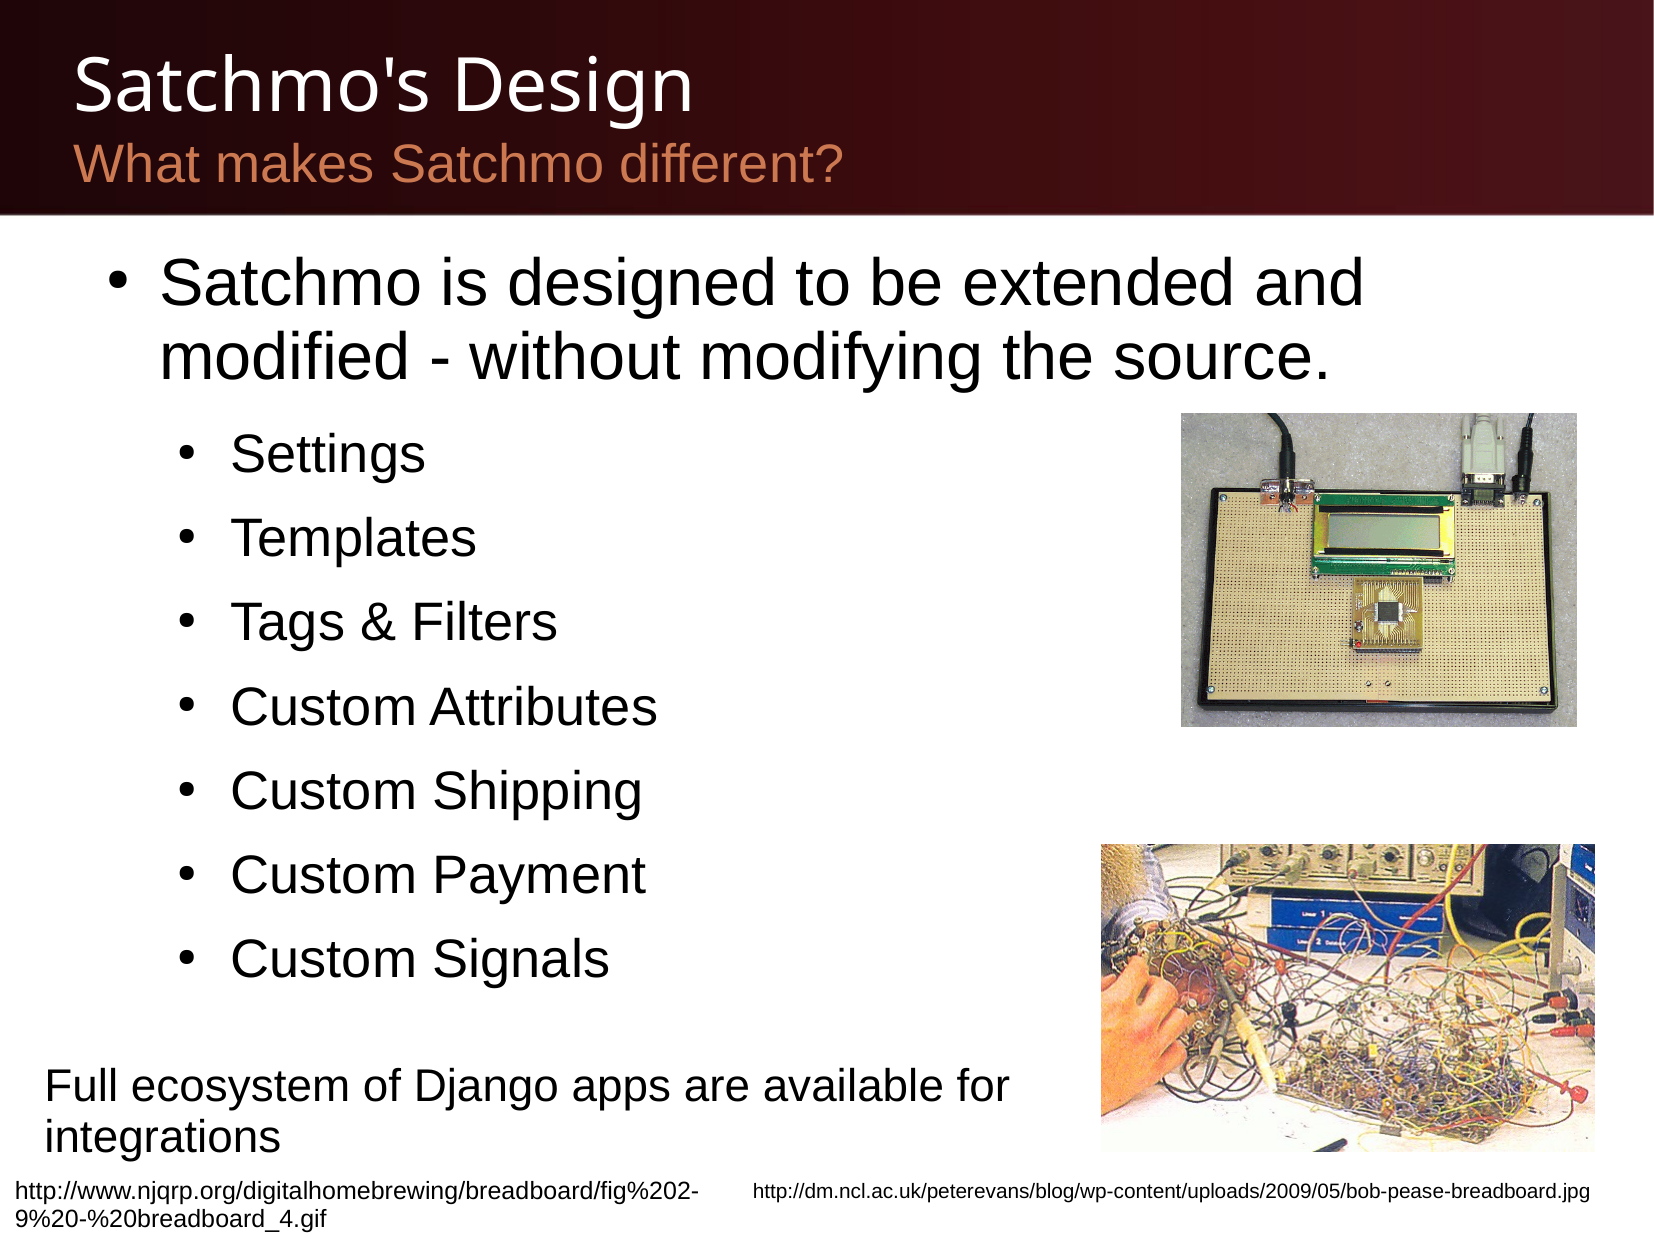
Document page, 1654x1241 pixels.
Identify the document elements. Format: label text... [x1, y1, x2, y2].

text_box Satchmo's Design What makes Satchmo different? [59, 23, 1554, 205]
list Satchmo is designed to be extended and modified - without modifying the source. Settings Templates Tags & Filters Custom Attributes Custom Shipping Custom Payment Custom Signals [88, 244, 1577, 1088]
text_box Full ecosystem of Django apps are available for integrations [29, 1052, 1063, 1170]
picture [0, 0, 1654, 1241]
text_box http://dm.ncl.ac.uk/peterevans/blog/wp-content/uploads/2009/05/bob-pease-breadboard.jpg [739, 1172, 1625, 1211]
text_box http://www.njqrp.org/digitalhomebrewing/breadboard/fig%202-9%20-%20breadboard_4.gif [0, 1169, 739, 1241]
